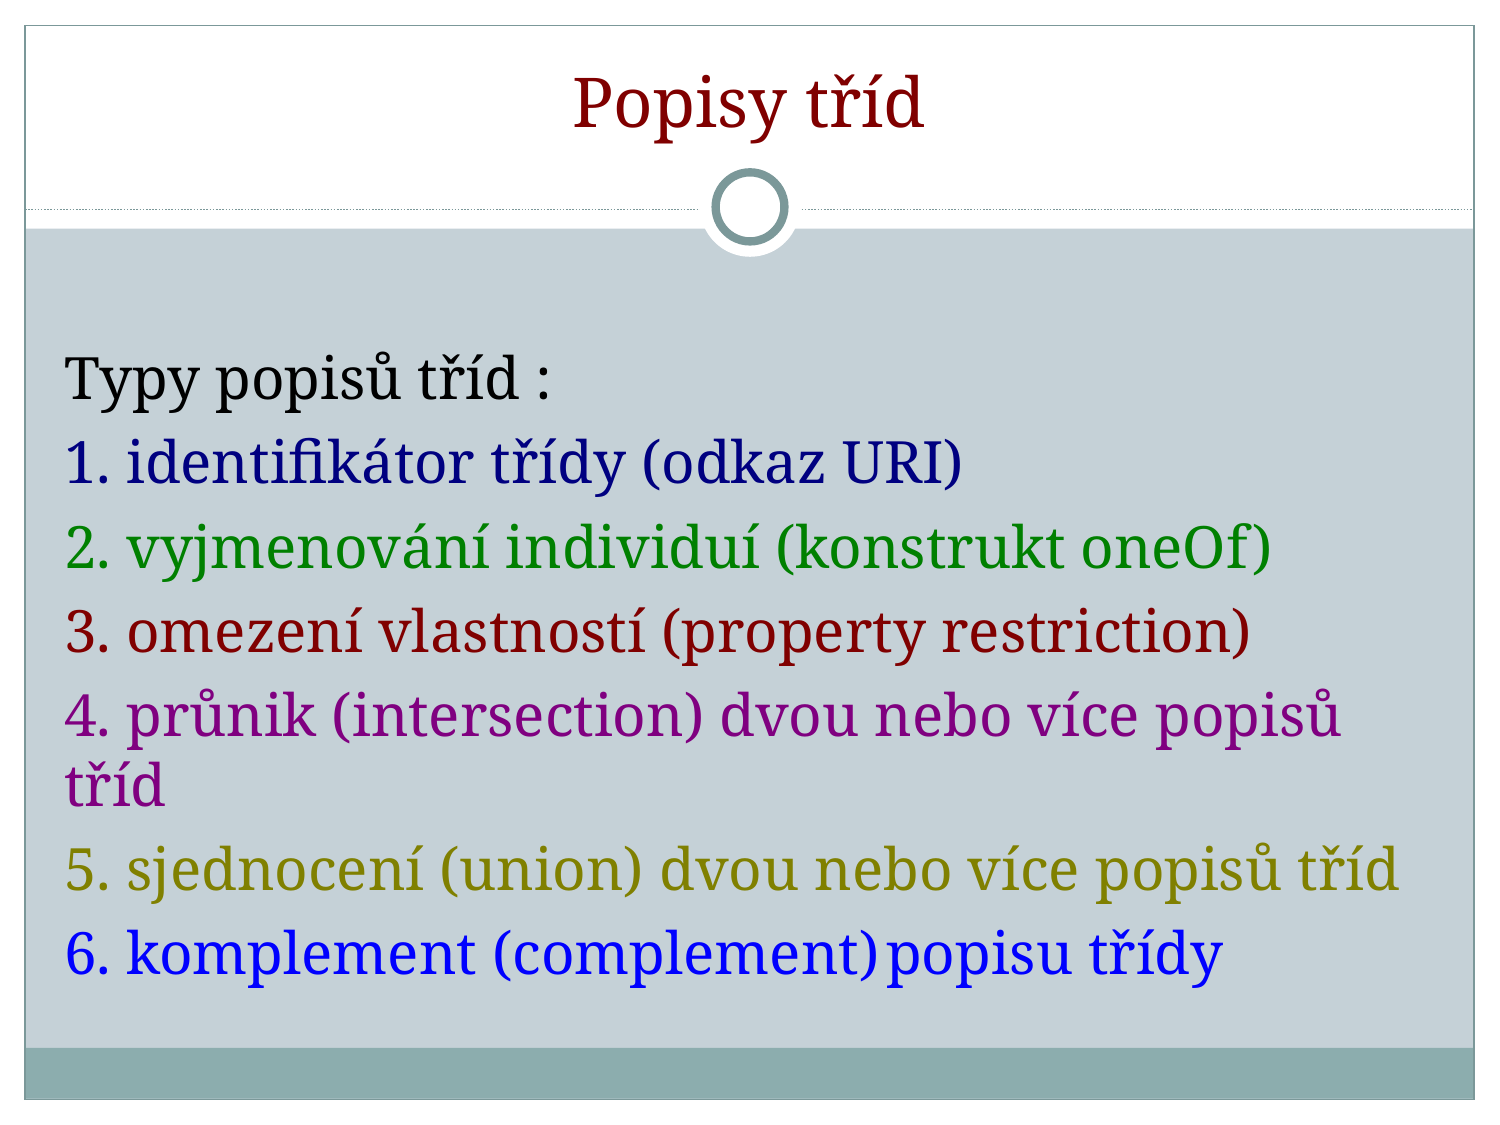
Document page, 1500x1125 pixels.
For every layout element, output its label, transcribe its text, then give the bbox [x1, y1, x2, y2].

list Typy popisů tříd : 1. identifikátor třídy (odkaz URI) 2. vyjmenování individuí (konstrukt oneOf) 3. omezení vlastností (property restriction) 4. průnik (intersection) dvou nebo více popisů tříd 5. sjednocení (union) dvou nebo více popisů tříd 6. komplement (complement) popisu třídy [49, 249, 1450, 1006]
title Popisy tříd [49, 37, 1450, 163]
